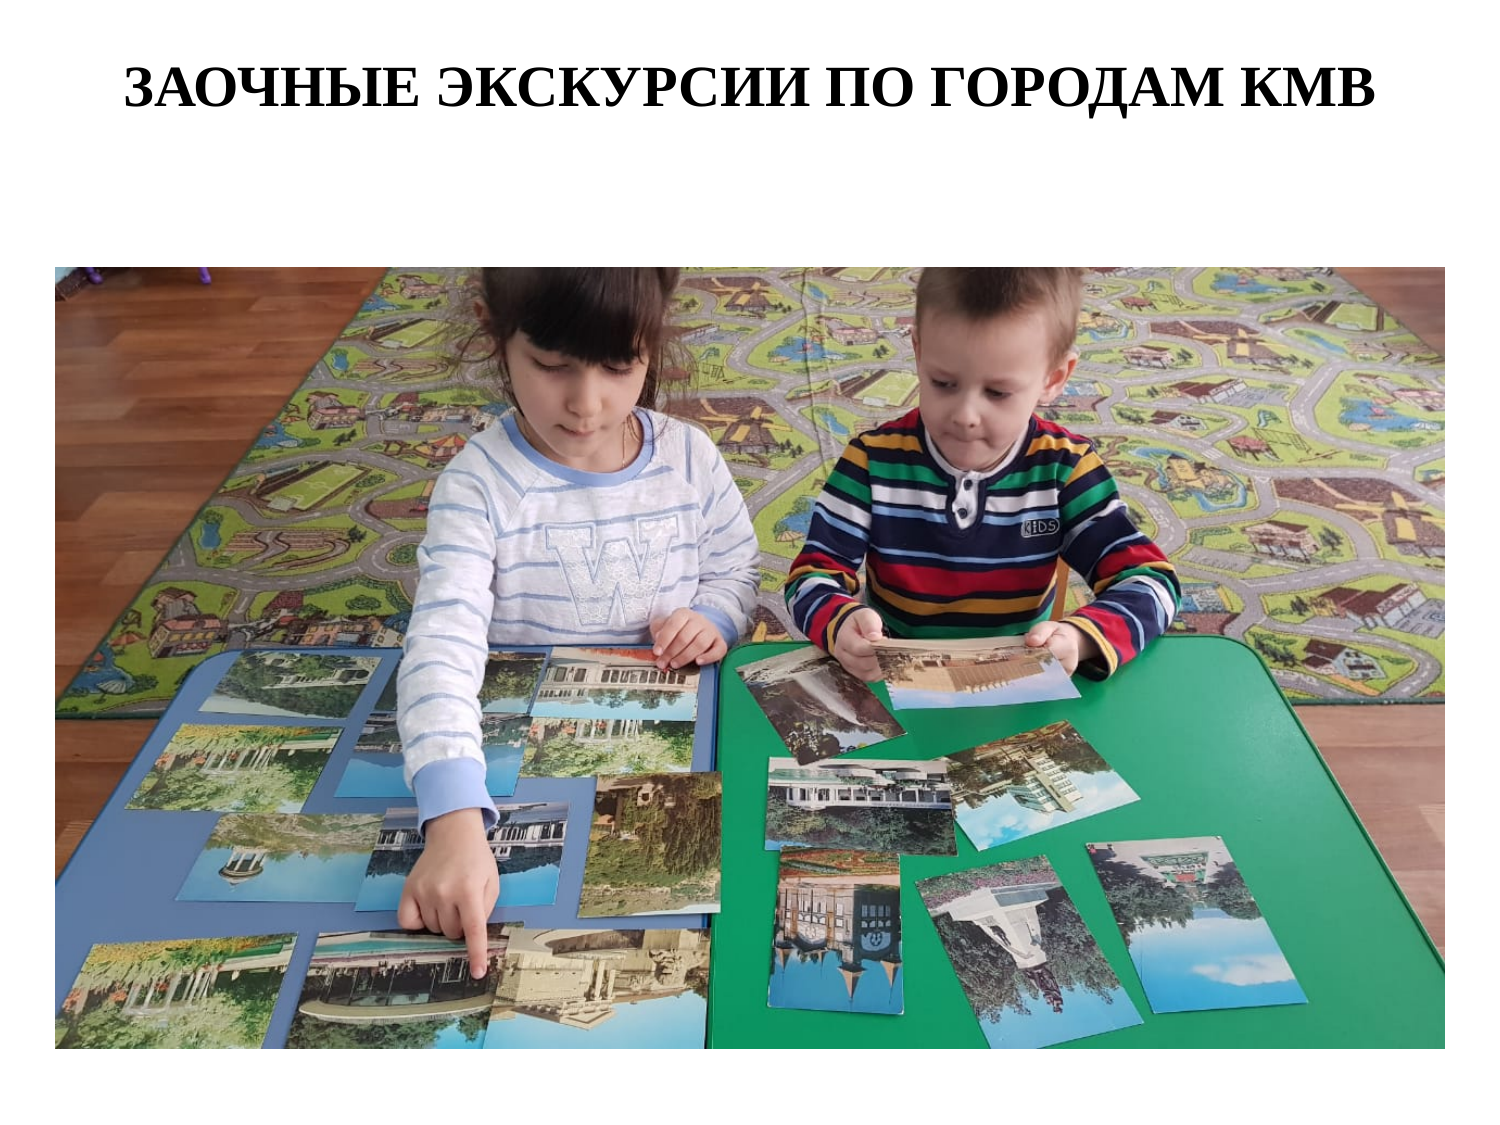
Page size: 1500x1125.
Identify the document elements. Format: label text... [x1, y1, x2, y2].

text_box ЗАОЧНЫЕ ЭКСКУРСИИ ПО ГОРОДАМ КМВ [0, 47, 1500, 127]
picture [55, 267, 1445, 1049]
